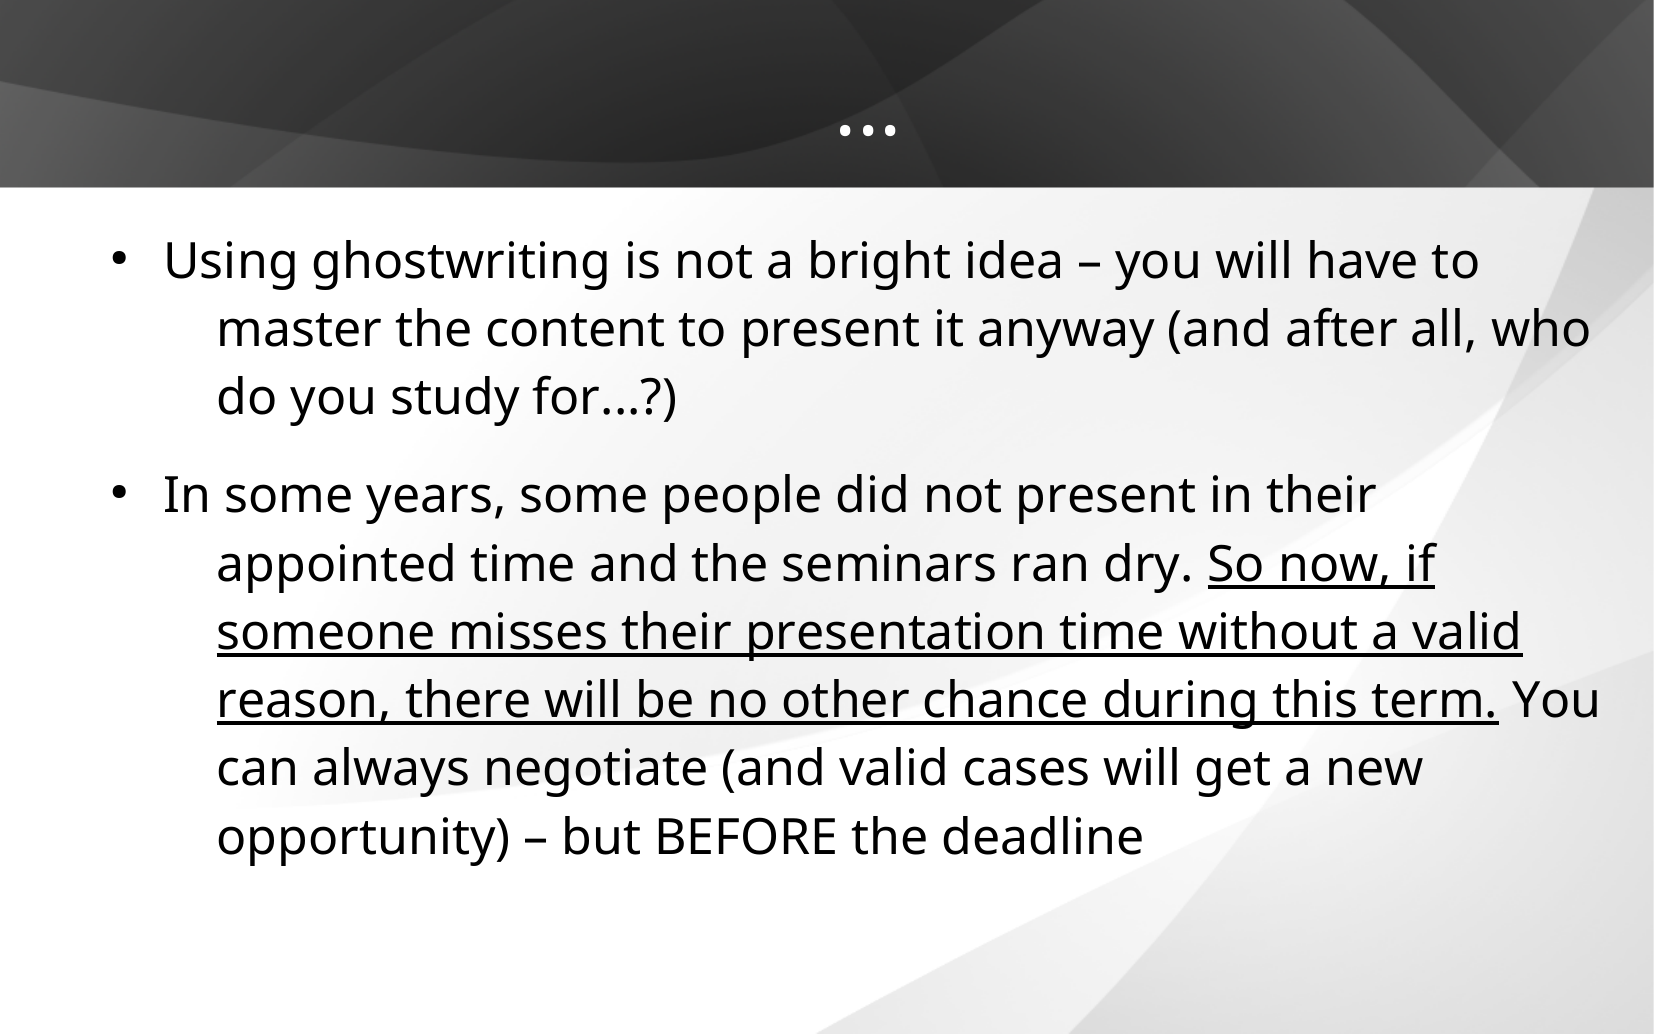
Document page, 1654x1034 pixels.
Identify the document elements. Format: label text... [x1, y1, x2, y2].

title ... [124, 0, 1613, 208]
picture [0, 0, 1654, 1034]
list Using ghostwriting is not a bright idea – you will have to master the content to present it anyway (and after all, who do you study for...?) In some years, some people did not present in their appointed time and the seminars ran dry. So now, if someone misses their presentation time without a valid reason, there will be no other chance during this term. You can always negotiate (and valid cases will get a new opportunity) – but BEFORE the deadline [75, 225, 1613, 1013]
